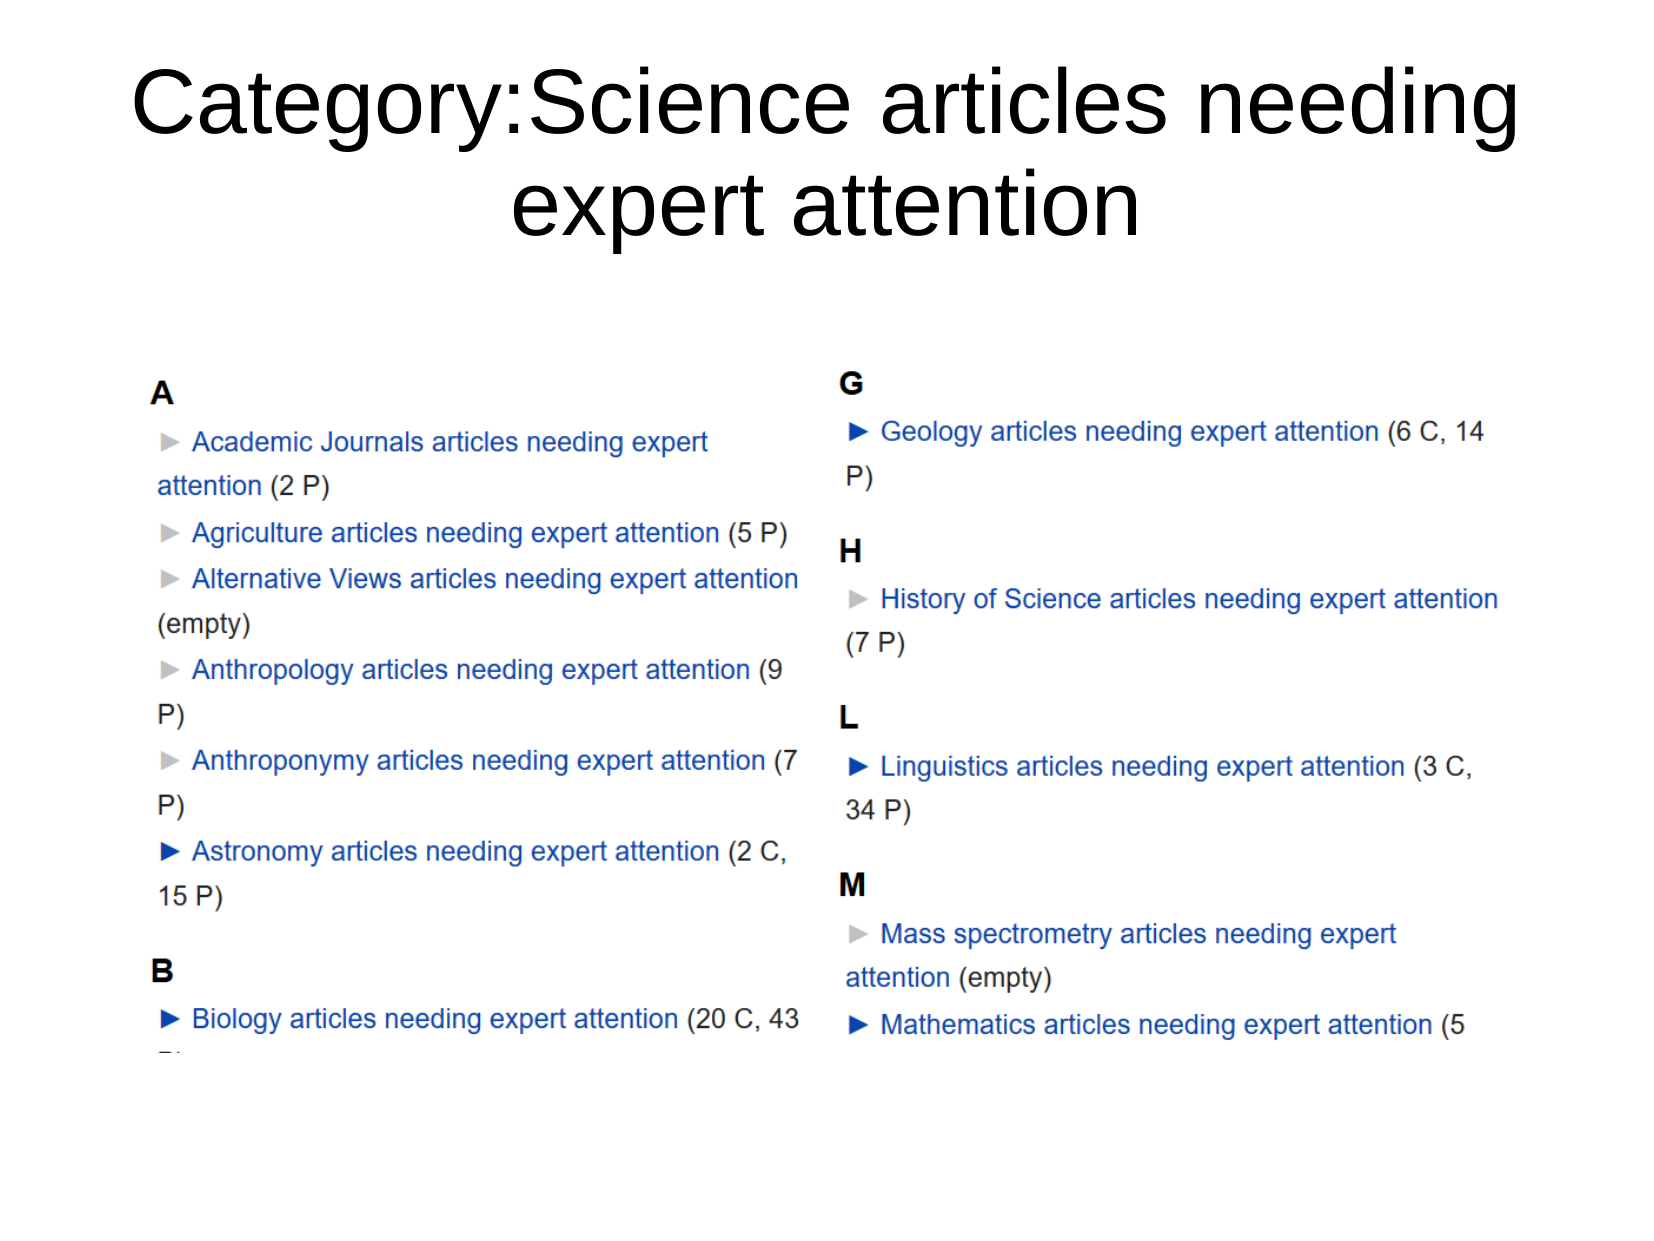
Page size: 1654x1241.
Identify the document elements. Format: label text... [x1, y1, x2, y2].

picture [147, 343, 1513, 1053]
title Category:Science articles needing expert attention [82, 49, 1571, 257]
